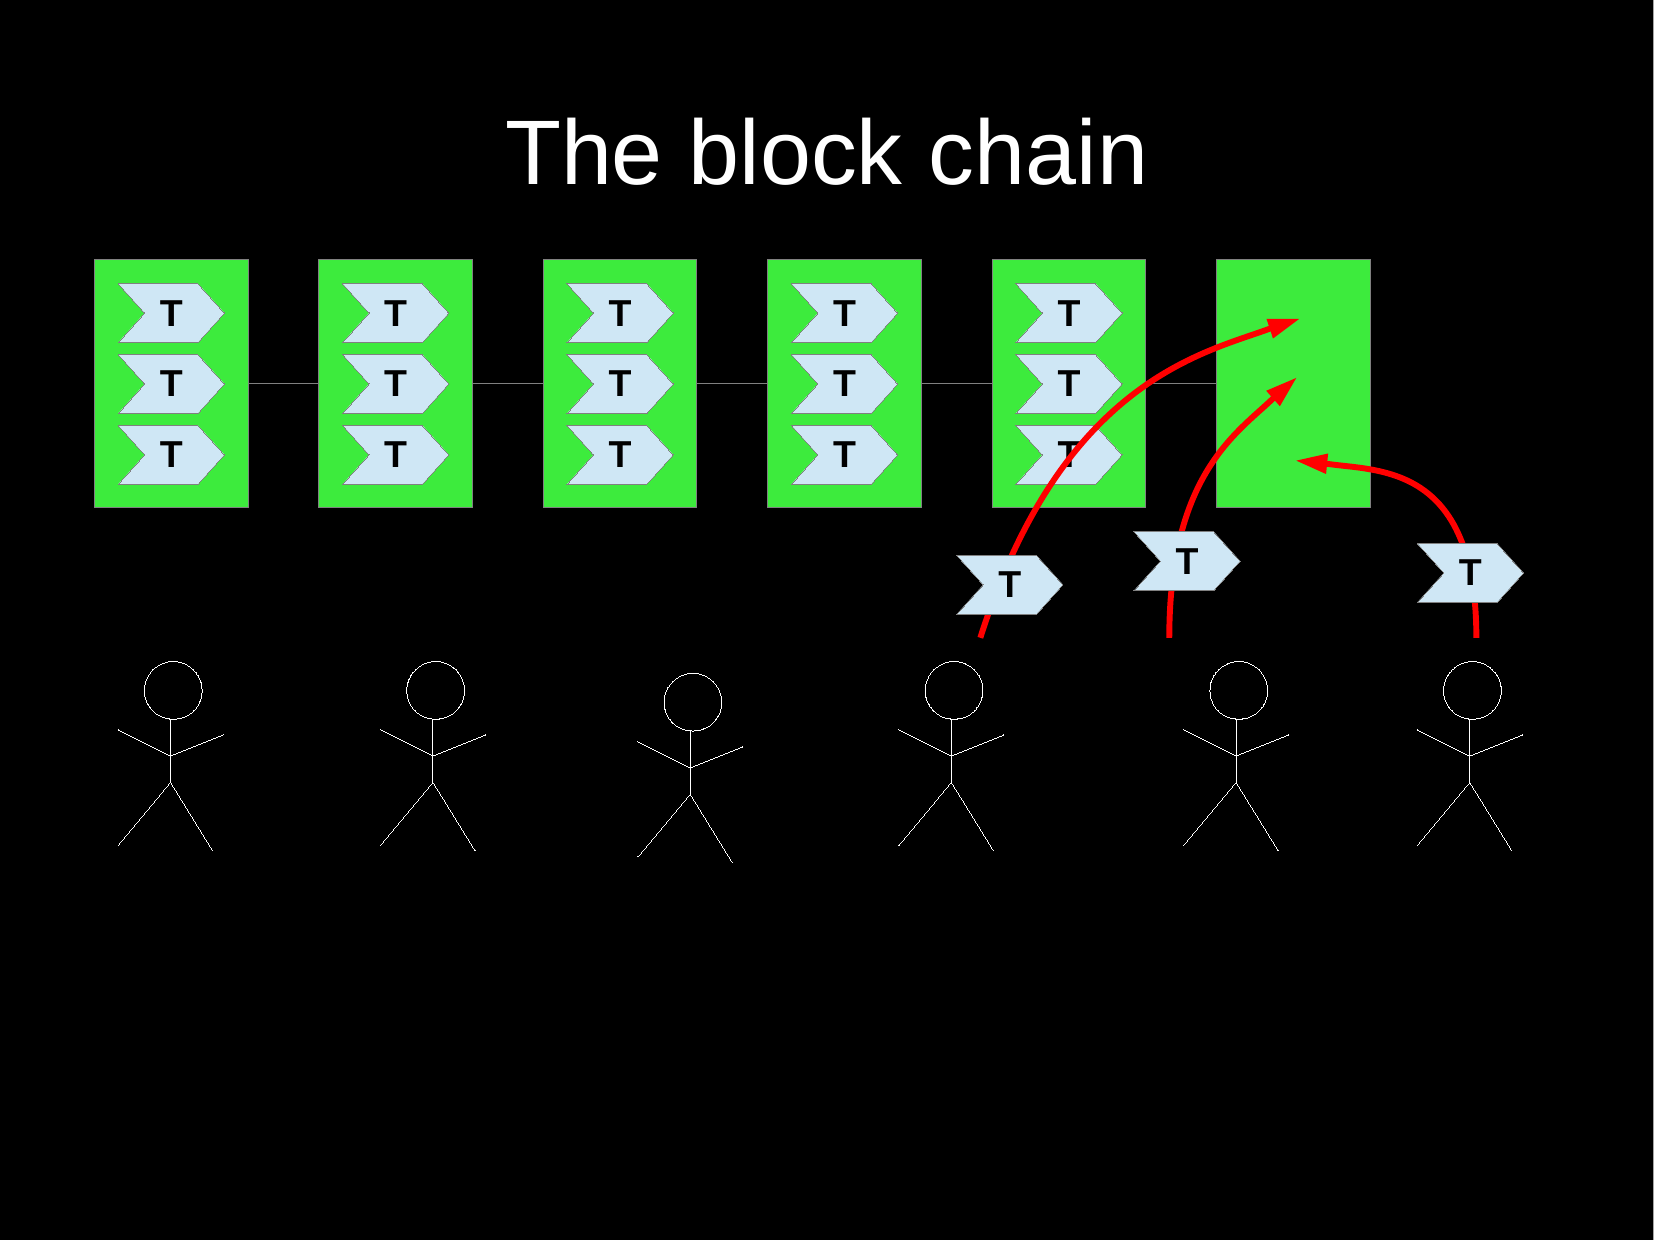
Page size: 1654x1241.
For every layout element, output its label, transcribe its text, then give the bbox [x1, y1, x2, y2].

text_box [94, 259, 249, 508]
text_box T [118, 354, 225, 414]
text_box [1216, 259, 1371, 508]
text_box T [791, 283, 898, 343]
text_box T [566, 354, 674, 414]
text_box [767, 259, 922, 508]
text_box T [118, 425, 225, 485]
text_box [318, 259, 473, 508]
text_box T [1417, 543, 1524, 603]
text_box T [566, 283, 674, 343]
text_box T [791, 354, 898, 414]
text_box T [118, 283, 225, 343]
text_box T [956, 555, 1063, 615]
text_box T [791, 425, 898, 485]
text_box T [1133, 531, 1241, 591]
title The block chain [82, 49, 1571, 257]
text_box T [566, 425, 674, 485]
text_box [992, 259, 1146, 508]
text_box T [1055, 429, 1123, 485]
text_box [1041, 390, 1146, 508]
text_box T [342, 283, 449, 343]
text_box T [342, 425, 449, 485]
text_box T [1015, 425, 1093, 485]
text_box T [1015, 354, 1123, 414]
text_box [543, 259, 697, 508]
text_box T [1015, 283, 1123, 343]
text_box T [342, 354, 449, 414]
